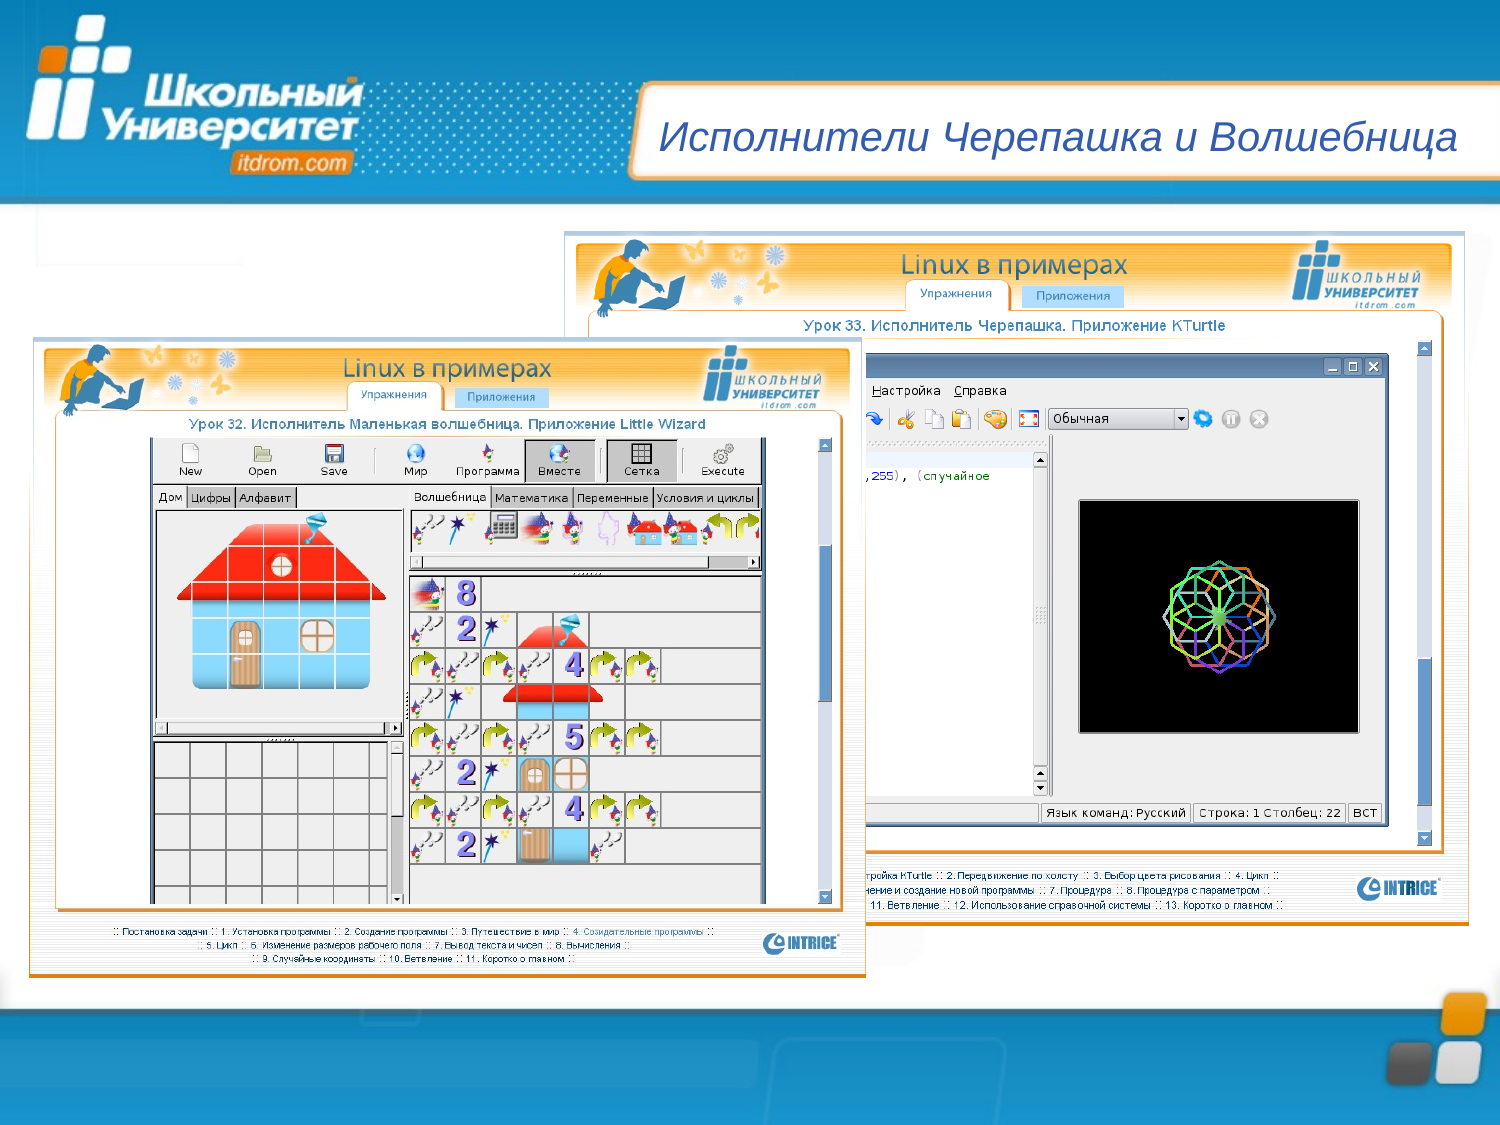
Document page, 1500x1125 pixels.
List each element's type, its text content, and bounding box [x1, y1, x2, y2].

title Исполнители Черепашка и Волшебница [643, 78, 1483, 197]
picture [0, 13, 1500, 1125]
